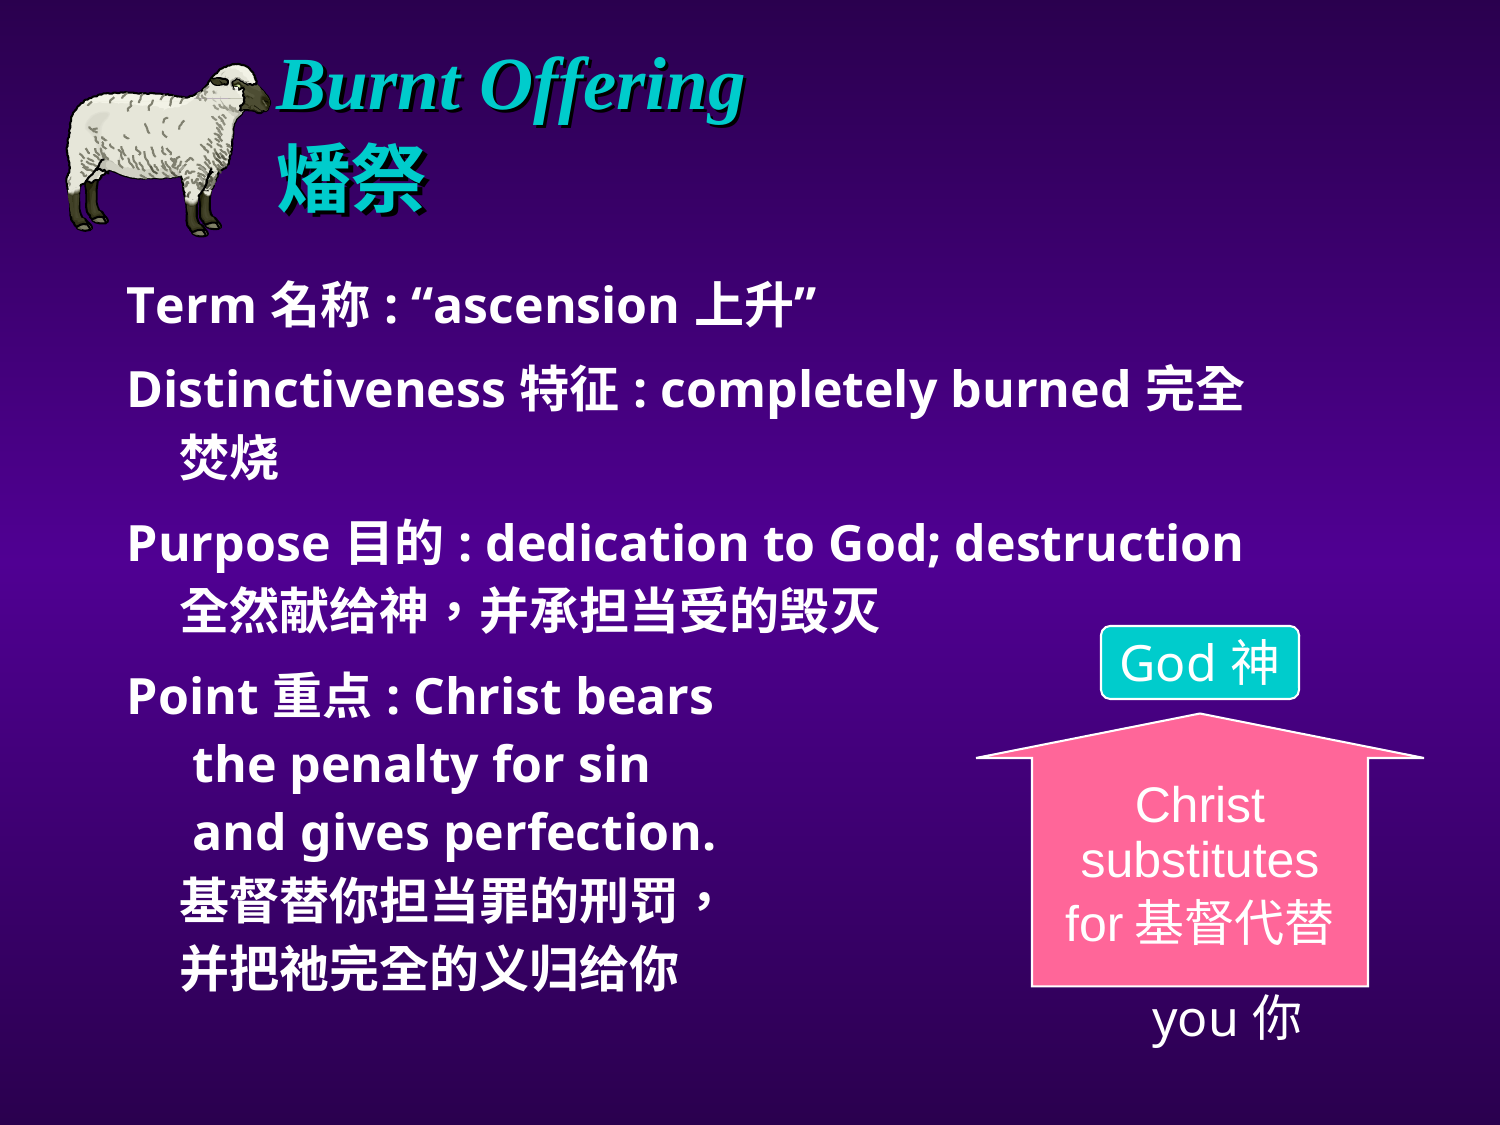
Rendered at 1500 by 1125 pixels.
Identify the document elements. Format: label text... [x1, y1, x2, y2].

text_box God神 [1101, 625, 1300, 699]
list Term名称: “ascension上升” Distinctiveness特征: completely burned完全焚烧 Purpose目的: dedication to God; destruction全然献给神，并承担当受的毁灭 Point重点: Christ bears the penalty for sin and gives perfection. 基督替你担当罪的刑罚， 并把祂完全的义归给你 [112, 262, 1283, 967]
text_box you你 [1137, 974, 1450, 1059]
title Burnt Offering 燔祭 [261, 30, 1400, 241]
text_box Christ substitutes for基督代替 [976, 713, 1424, 987]
